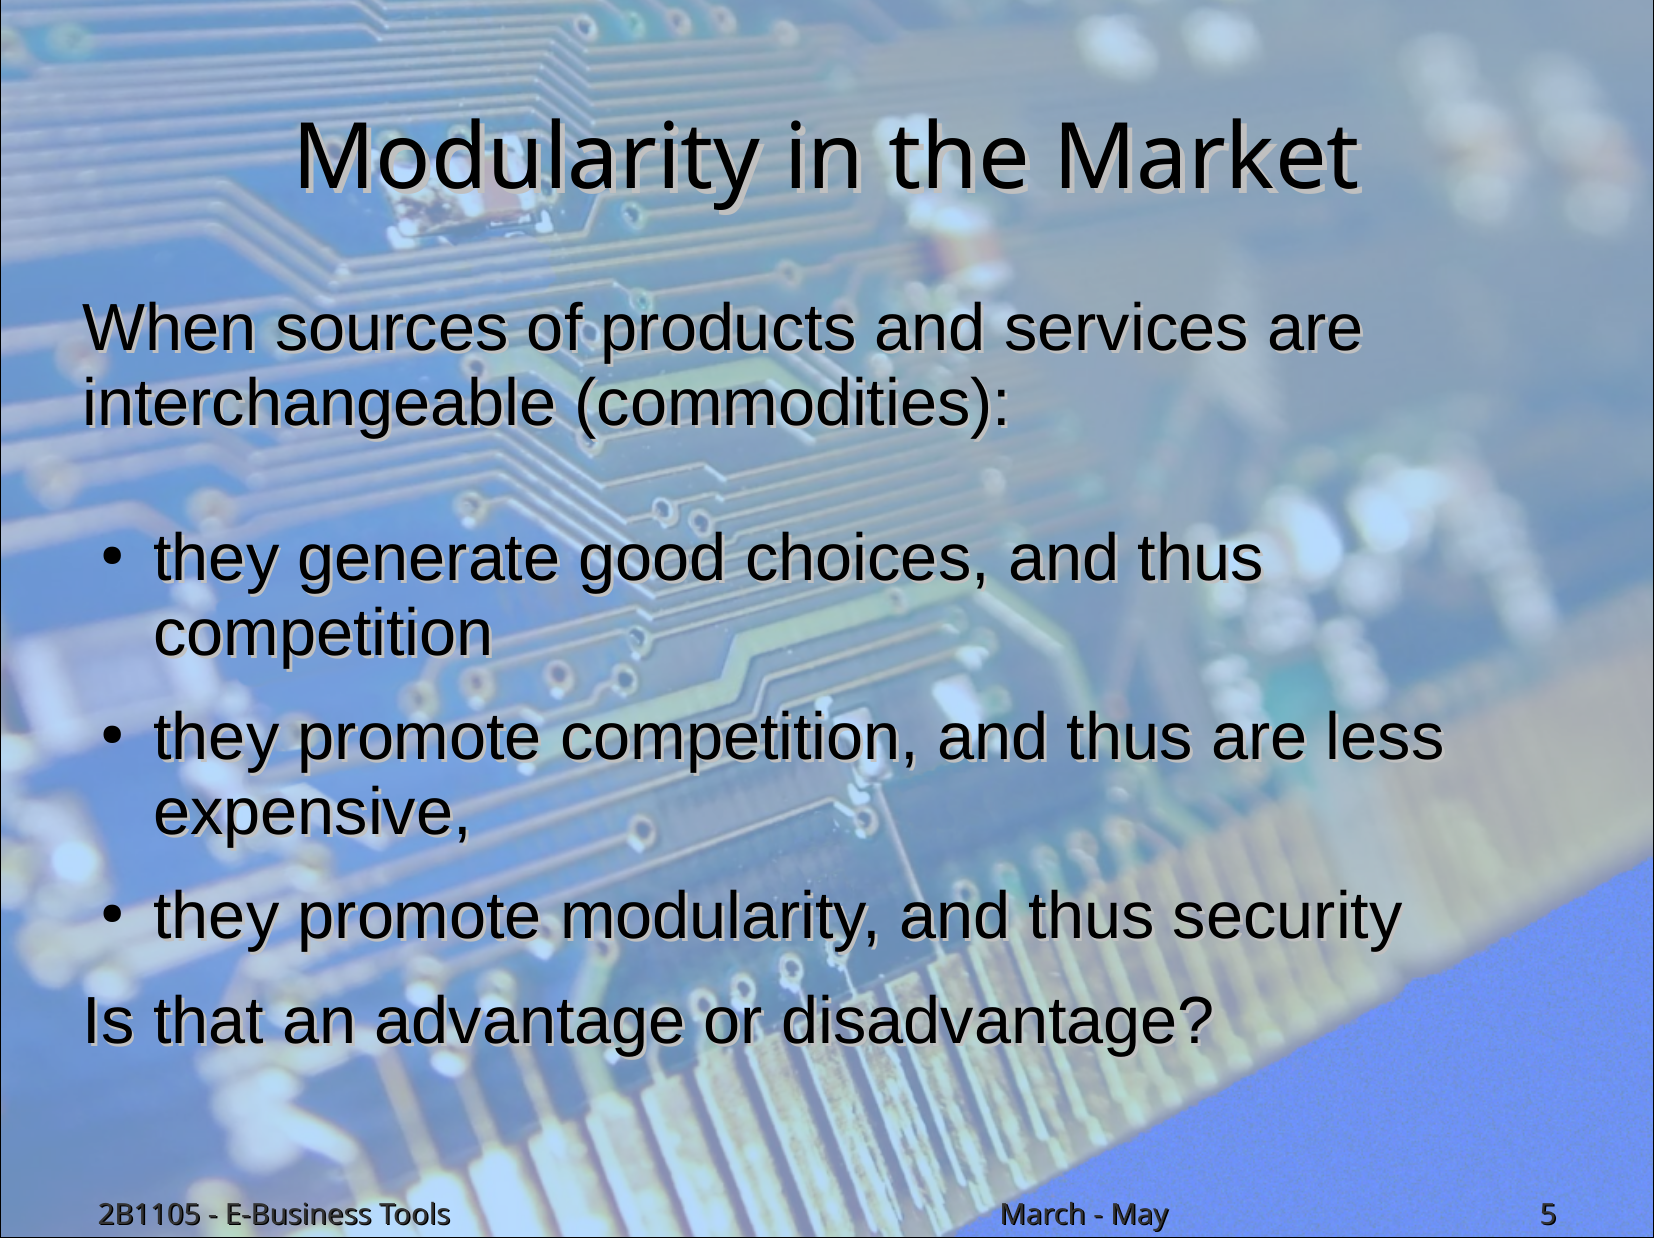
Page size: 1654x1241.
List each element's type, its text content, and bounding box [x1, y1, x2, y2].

list When sources of products and services are interchangeable (commodities): they generate good choices, and thus competition they promote competition, and thus are less expensive, they promote modularity, and thus security Is that an advantage or disadvantage? [82, 290, 1571, 1109]
title Modularity in the Market [82, 49, 1571, 257]
